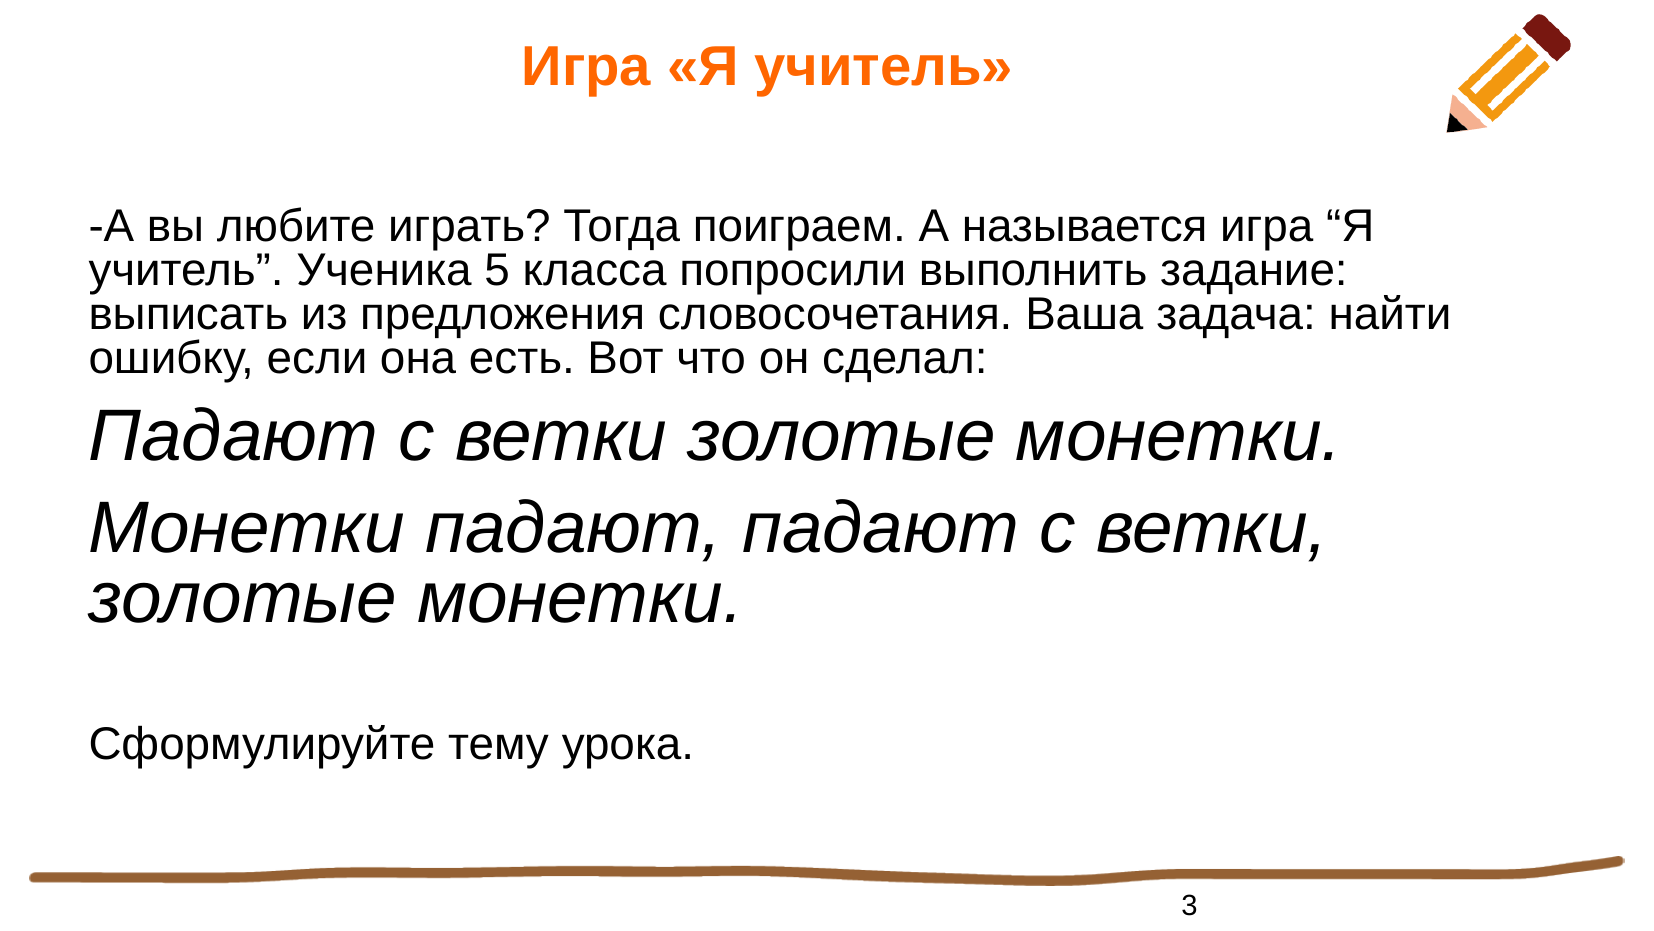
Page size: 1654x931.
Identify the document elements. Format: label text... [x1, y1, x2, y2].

list -А вы любите играть? Тогда поиграем. А называется игра “Я учитель”. Ученика 5 класса попросили выполнить задание: выписать из предложения словосочетания. Ваша задача: найти ошибку, если она есть. Вот что он сделал: Падают с ветки золотые монетки. Монетки падают, падают с ветки, золотые монетки. Сформулируйте тему урока. [88, 206, 1537, 857]
title Игра «Я учитель» [88, 29, 1447, 133]
text_box [1181, 885, 1565, 931]
